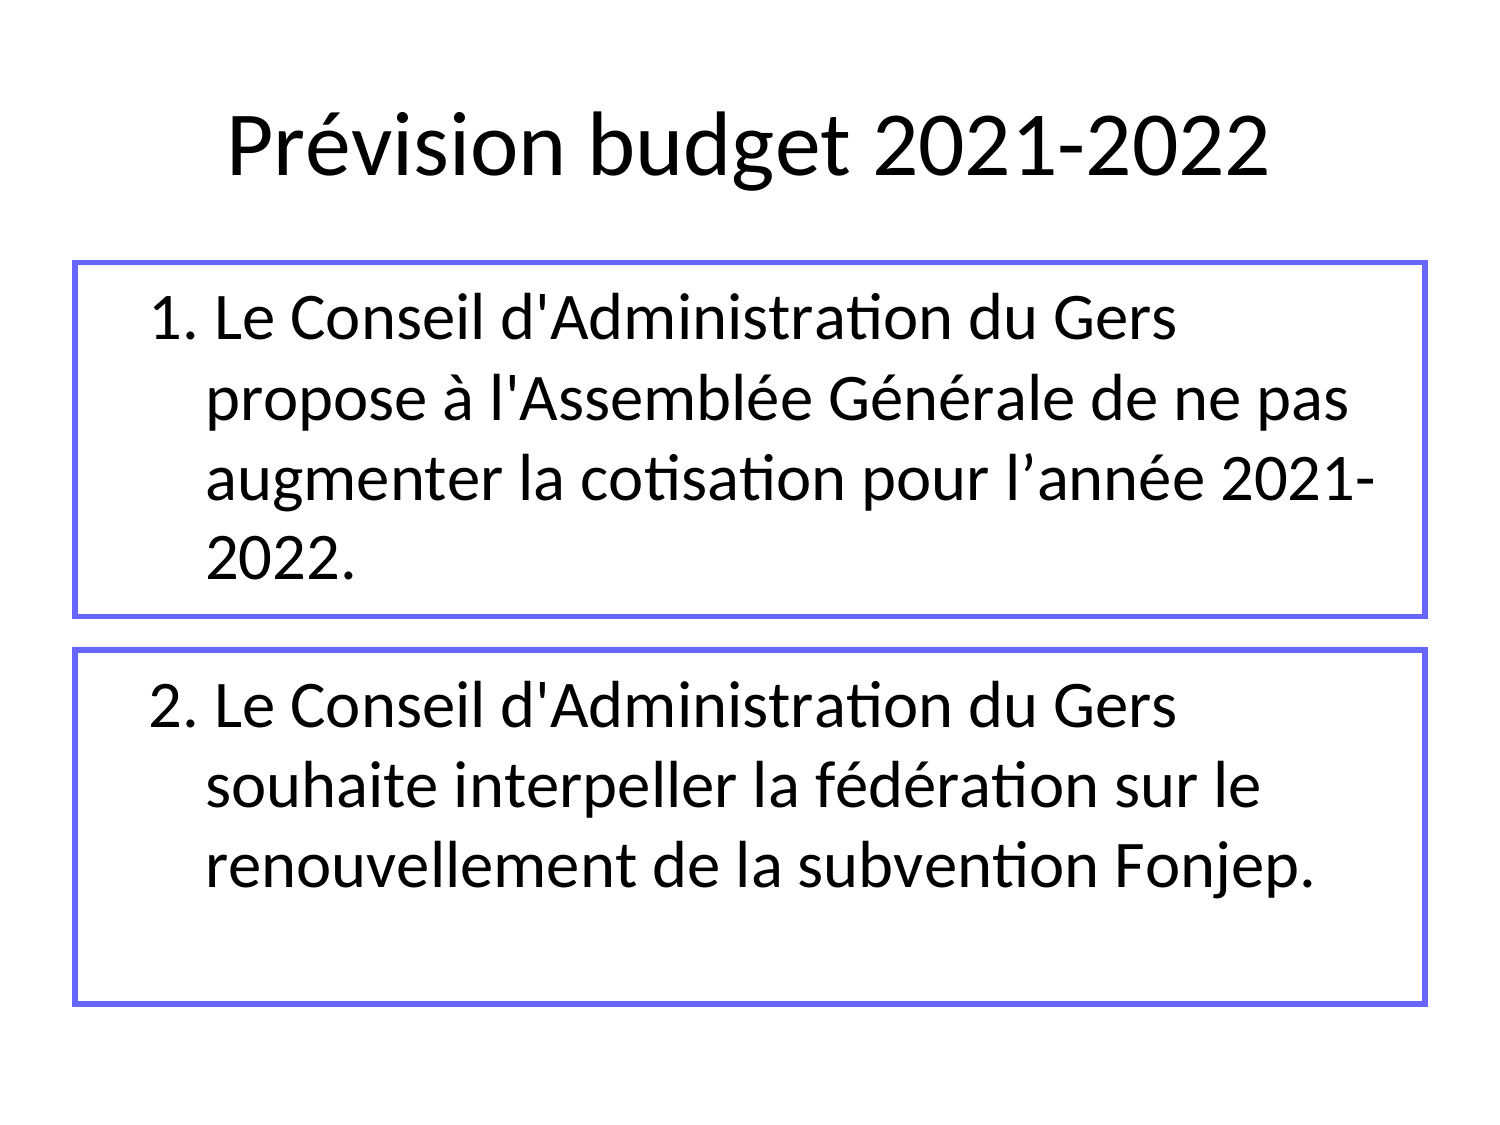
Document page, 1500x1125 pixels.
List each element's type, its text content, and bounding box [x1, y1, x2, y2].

list 2. Le Conseil d'Administration du Gers souhaite interpeller la fédération sur le renouvellement de la subvention Fonjep. [75, 650, 1425, 1005]
title Prévision budget 2021-2022 [75, 45, 1425, 233]
list 1. Le Conseil d'Administration du Gers propose à l'Assemblée Générale de ne pas augmenter la cotisation pour l’année 2021-2022. [75, 262, 1425, 617]
